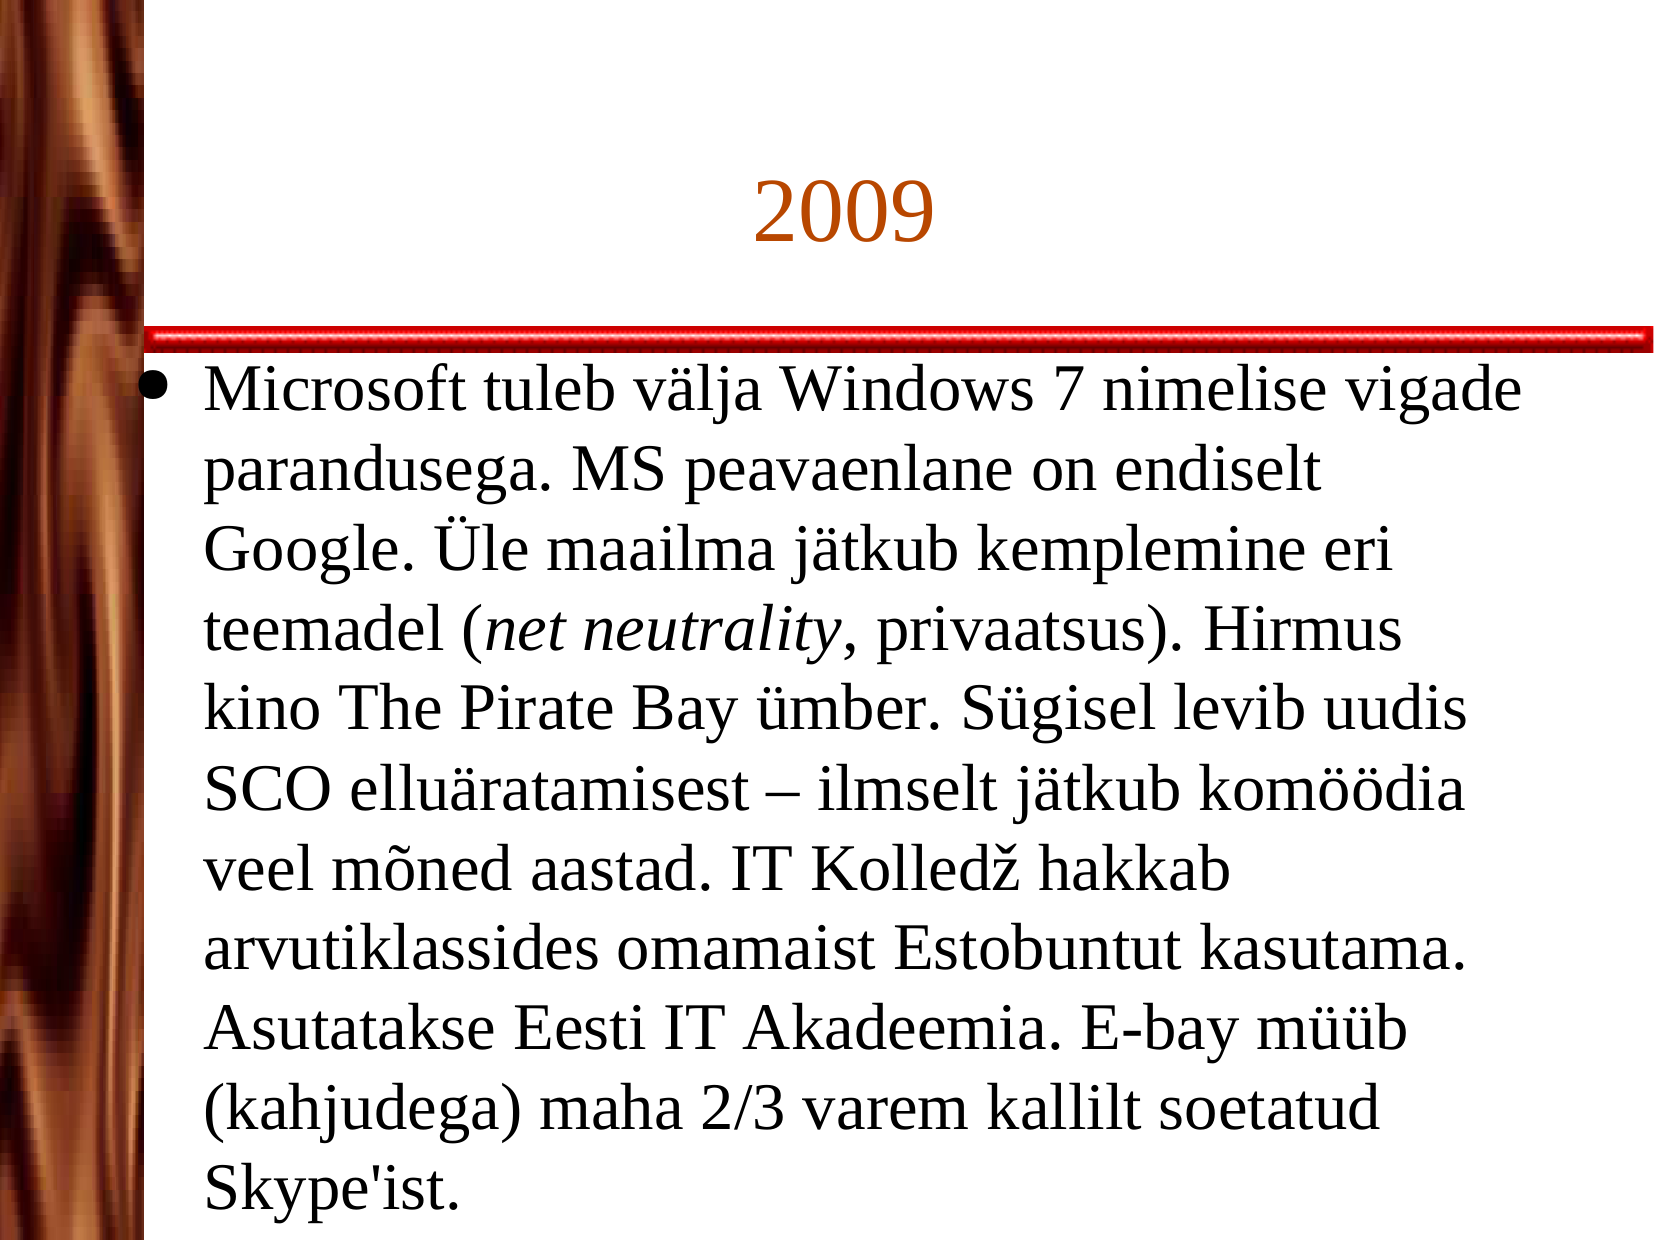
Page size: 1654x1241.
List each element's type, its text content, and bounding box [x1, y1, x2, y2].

title 2009 [121, 100, 1533, 312]
picture [0, 0, 1654, 1240]
list Microsoft tuleb välja Windows 7 nimelise vigade parandusega. MS peavaenlane on endiselt Google. Üle maailma jätkub kemplemine eri teemadel (net neutrality, privaatsus). Hirmus kino The Pirate Bay ümber. Sügisel levib uudis SCO elluäratamisest – ilmselt jätkub komöödia veel mõned aastad. IT Kolledž hakkab arvutiklassides omamaist Estobuntut kasutama. Asutatakse Eesti IT Akadeemia. E-bay müüb (kahjudega) maha 2/3 varem kallilt soetatud Skype'ist. [121, 344, 1533, 1219]
